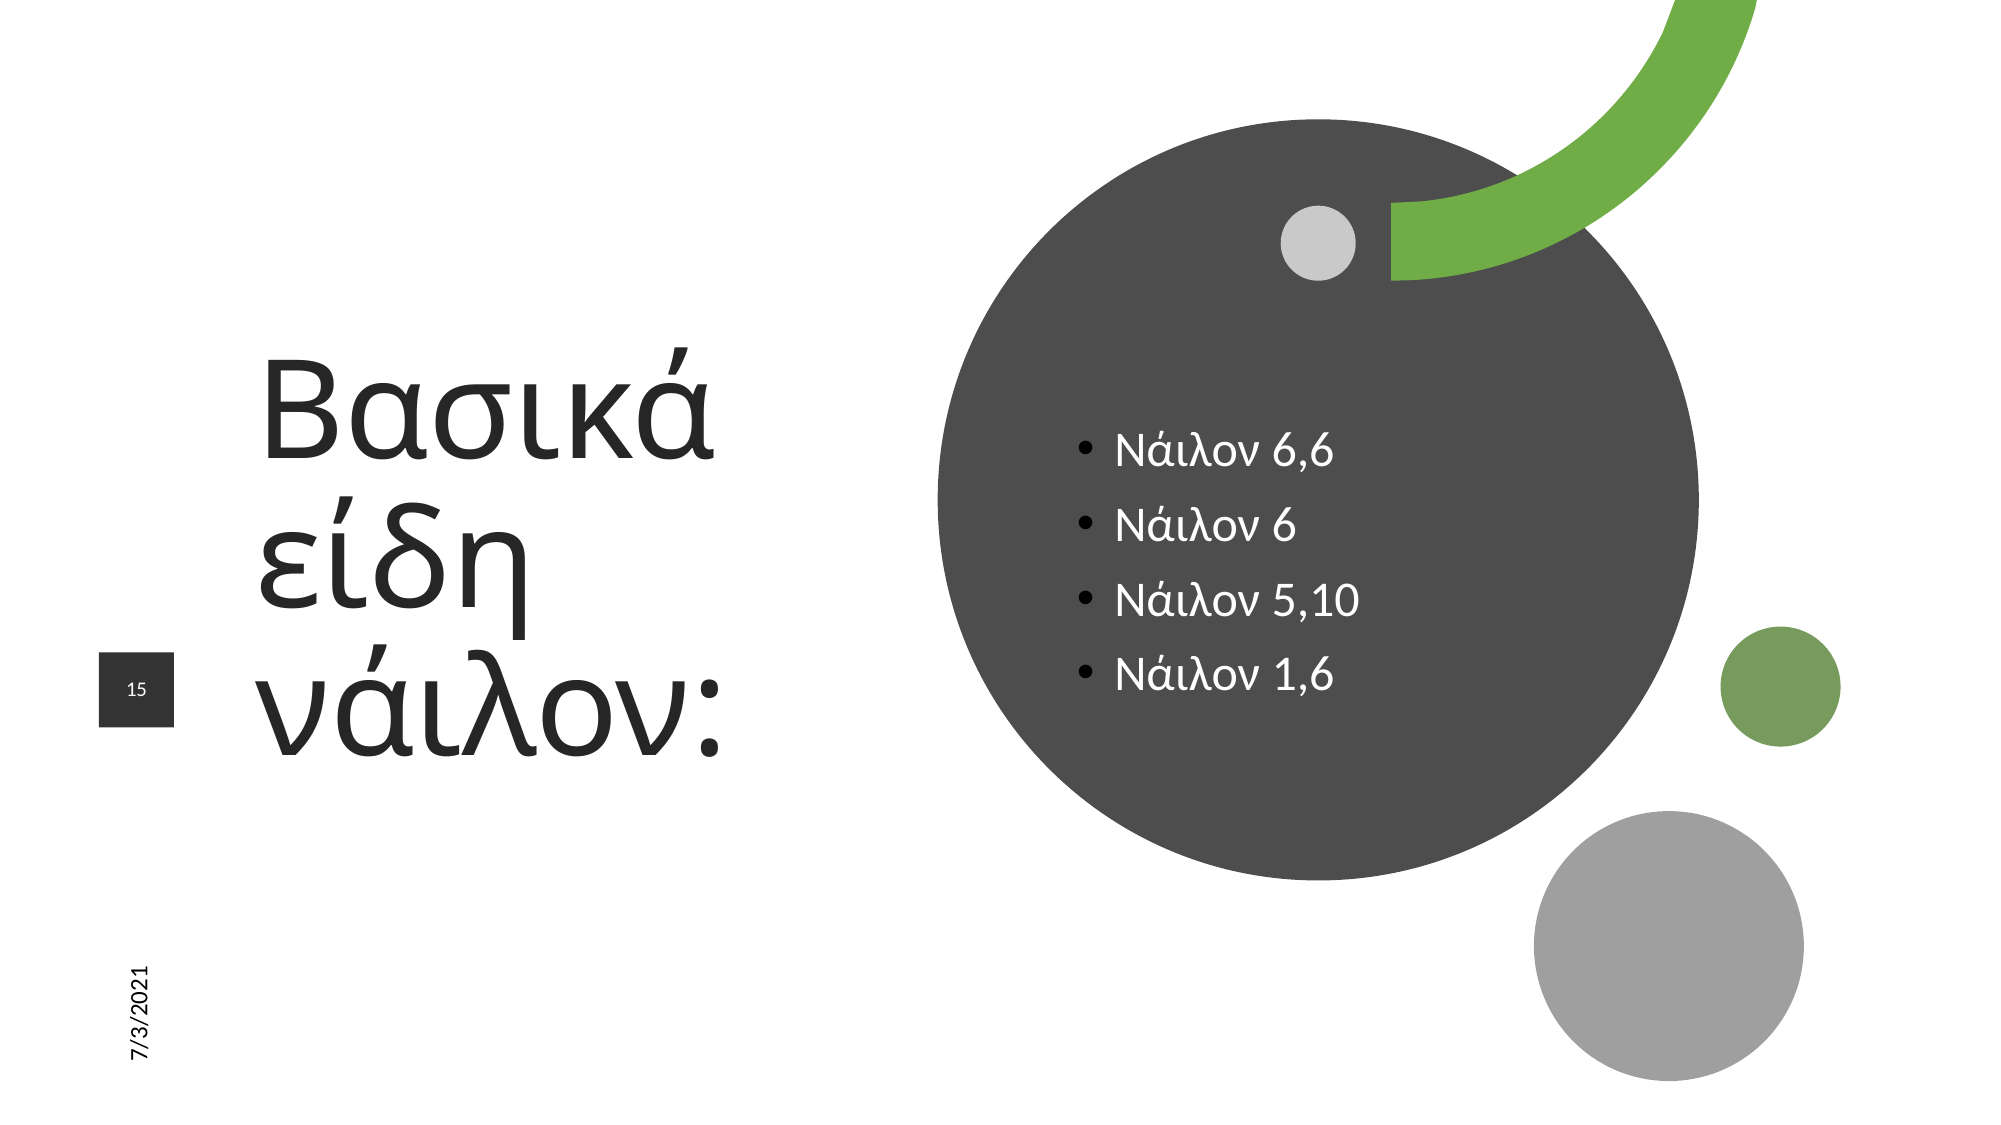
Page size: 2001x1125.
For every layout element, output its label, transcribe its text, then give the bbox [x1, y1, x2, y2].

title Βασικά είδη νάιλον: [240, 179, 864, 946]
text_box [0, 0, 2000, 1125]
list Νάιλον 6,6 Νάιλον 6 Νάιλον 5,10 Νάιλον 1,6 [1061, 288, 1650, 837]
text_box 7/3/2021 [107, 745, 168, 1077]
